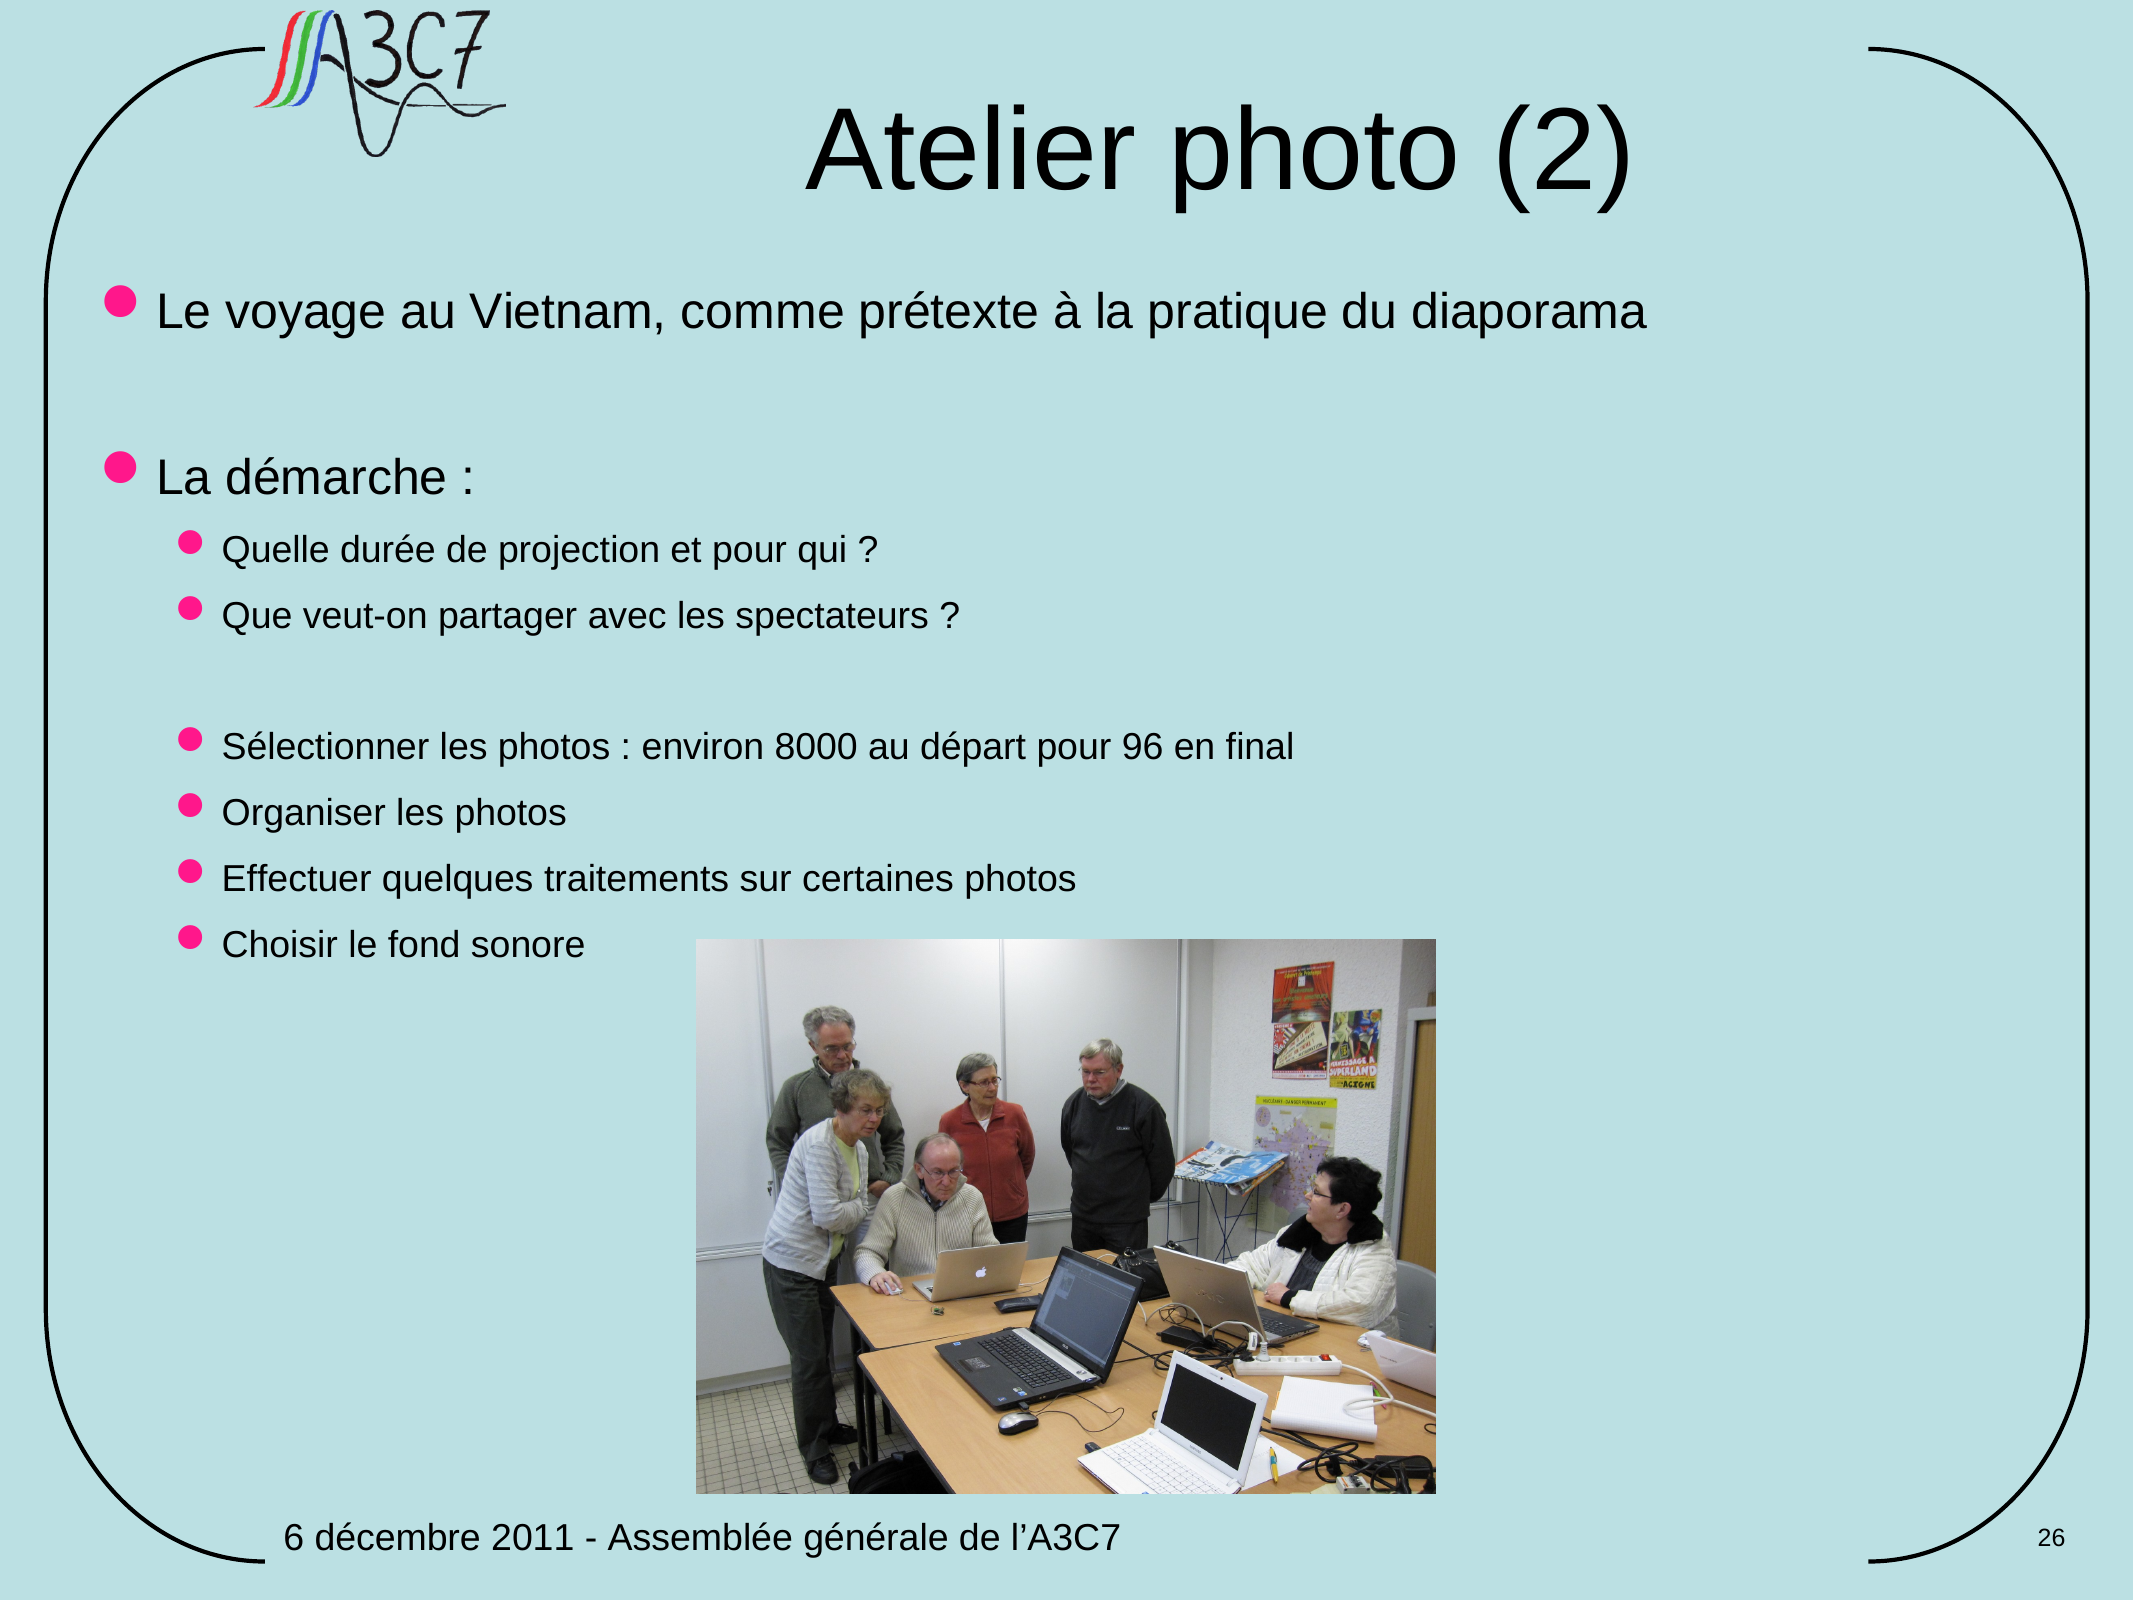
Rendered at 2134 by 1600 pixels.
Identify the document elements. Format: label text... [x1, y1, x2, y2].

picture [696, 939, 1436, 1495]
picture [253, 10, 506, 157]
title Atelier photo (2) [506, 64, 1926, 225]
list Le voyage au Vietnam, comme prétexte à la pratique du diaporama La démarche : Quelle durée de projection et pour qui ? Que veut-on partager avec les spectateurs ? Sélectionner les photos : environ 8000 au départ pour 96 en final Organiser les photos Effectuer quelques traitements sur certaines photos Choisir le fond sonore [85, 270, 2045, 1385]
text_box 6 décembre 2011 - Assemblée générale de l’A3C7 [274, 1512, 1131, 1558]
